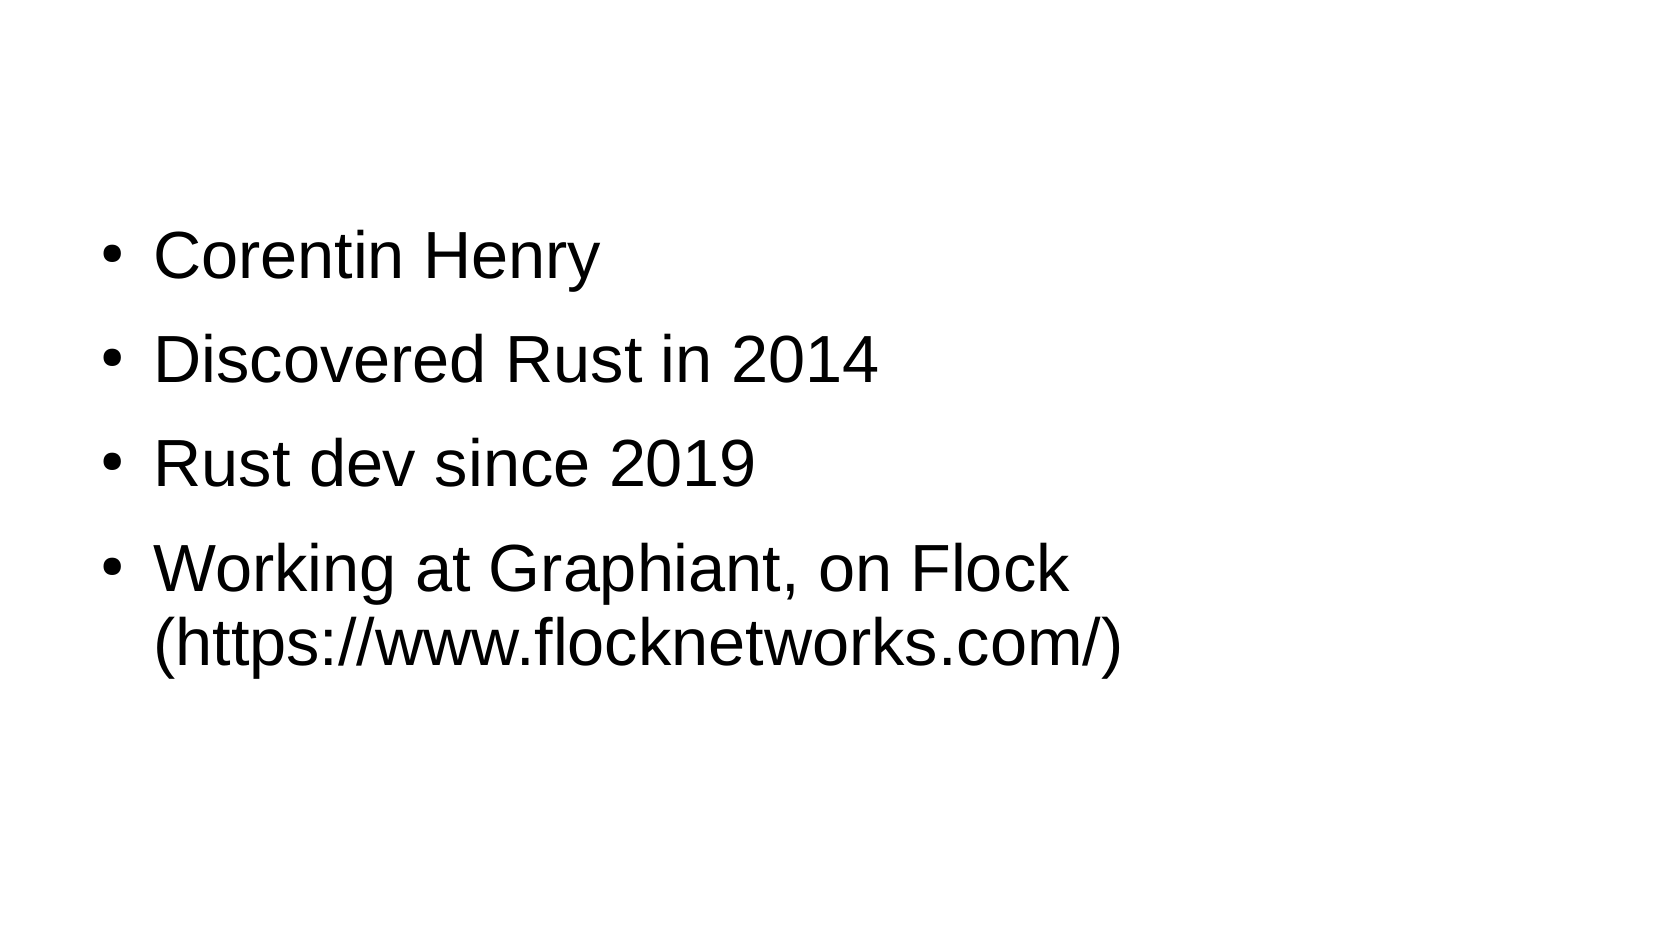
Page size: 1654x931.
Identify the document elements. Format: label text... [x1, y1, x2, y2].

list Corentin Henry Discovered Rust in 2014 Rust dev since 2019 Working at Graphiant, on Flock (https://www.flocknetworks.com/) [82, 217, 1571, 758]
